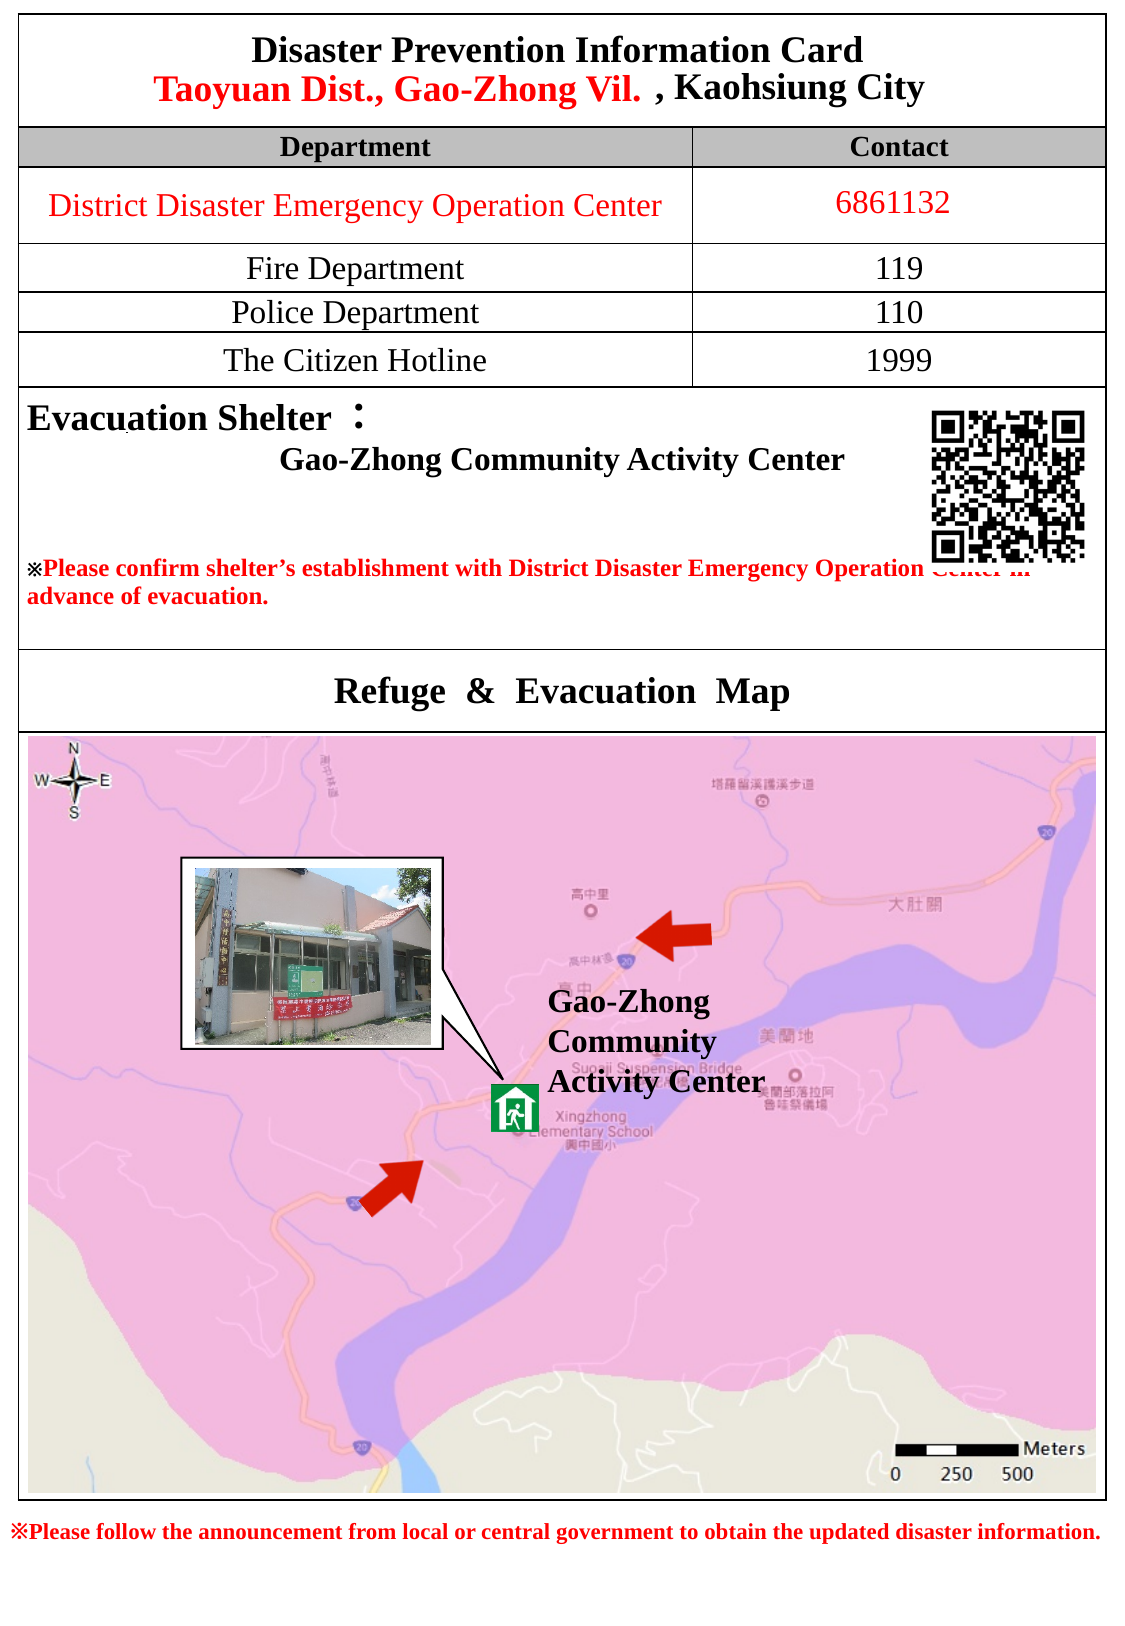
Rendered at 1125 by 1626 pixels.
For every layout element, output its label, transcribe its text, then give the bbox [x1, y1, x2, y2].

list Gao-Zhong Community Activity Center [19, 434, 925, 544]
list Gao-Zhong Community Activity Center [1096, 434, 1106, 544]
picture [28, 736, 1096, 1493]
text_box Gao-Zhong Community Activity Center [532, 971, 782, 1107]
picture [925, 405, 1096, 573]
title Taoyuan Dist., Gao-Zhong Vil. [22, 60, 657, 118]
list 6861132 [739, 169, 1047, 237]
text_box [181, 857, 504, 1080]
